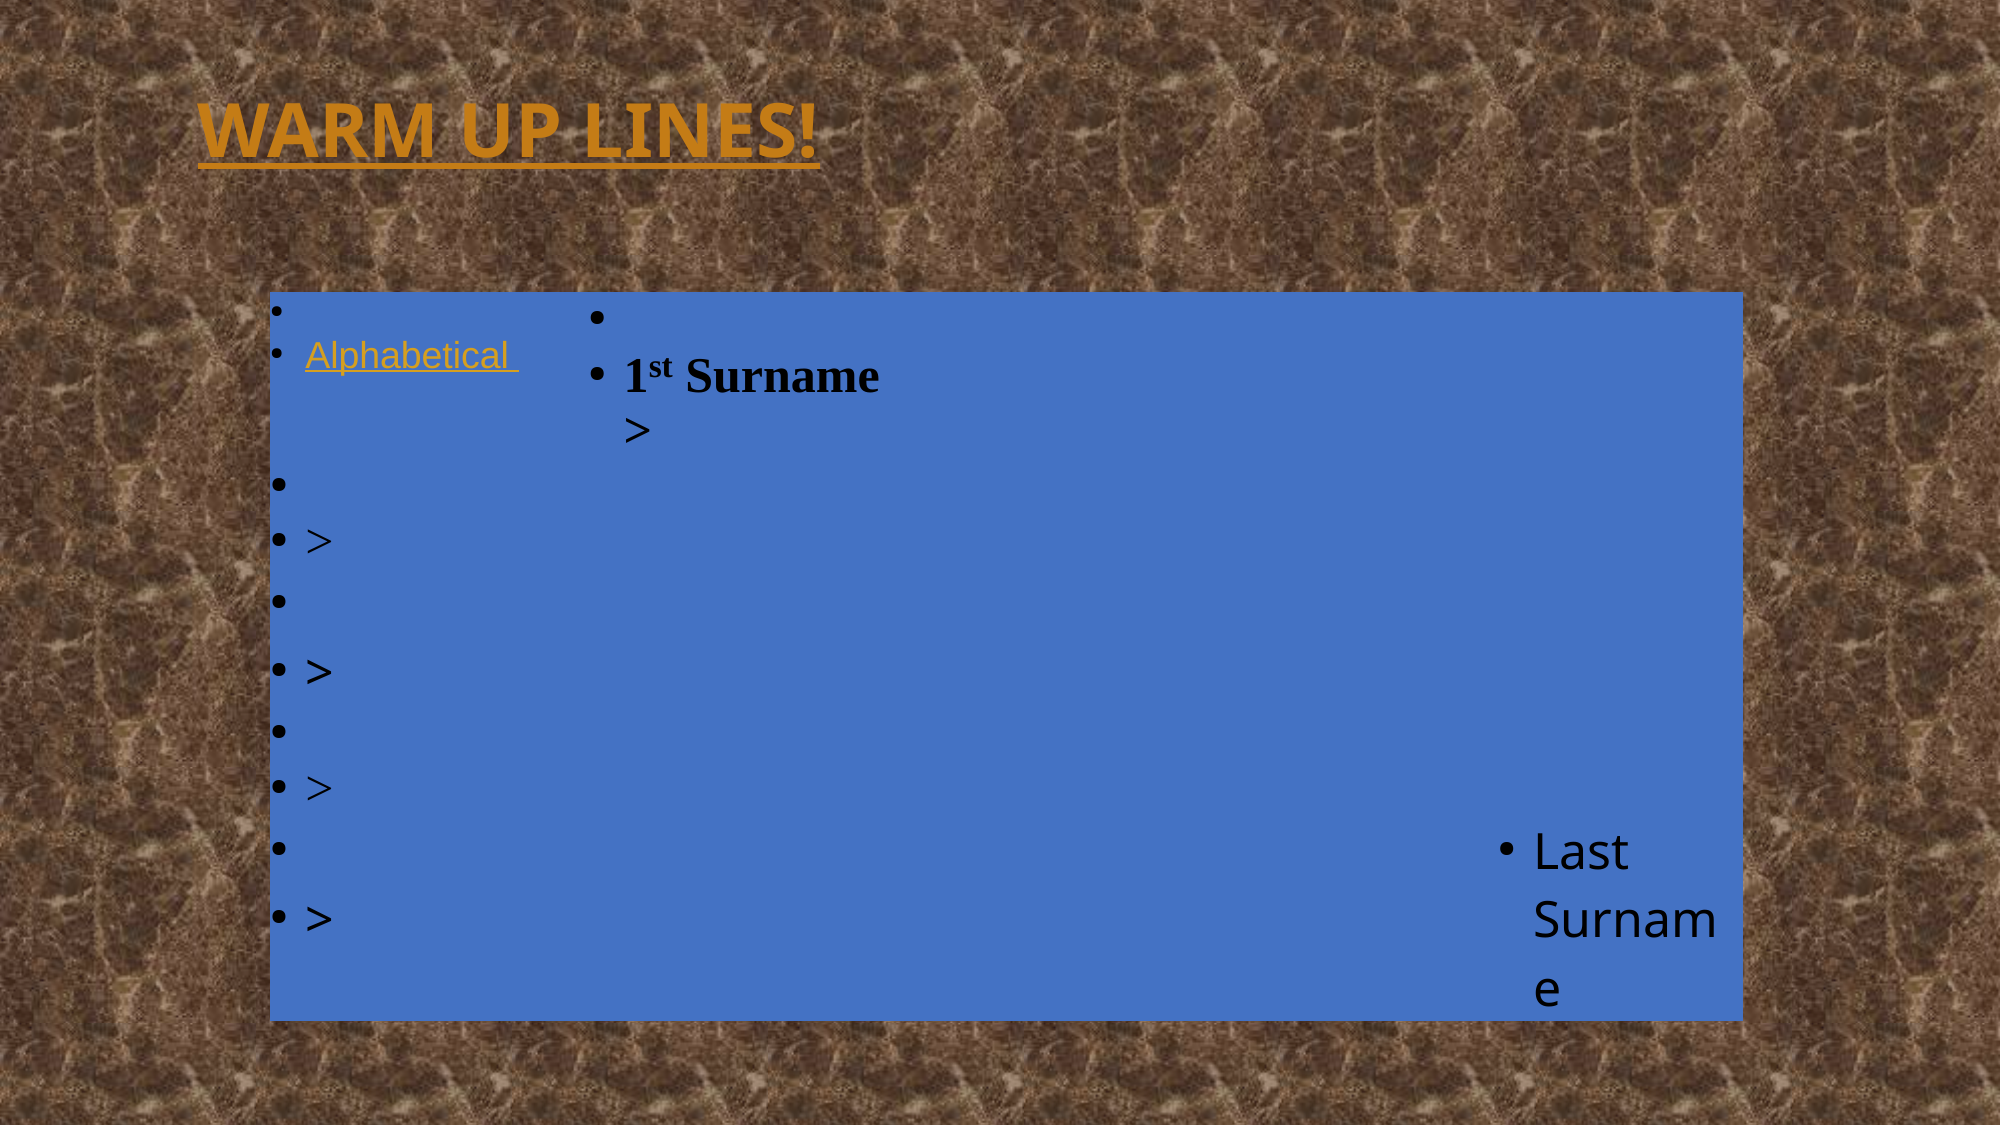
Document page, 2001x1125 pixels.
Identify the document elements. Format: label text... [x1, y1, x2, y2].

table_cell [1322, 816, 1498, 1021]
table_cell [1322, 706, 1498, 816]
table_cell [1090, 706, 1322, 816]
table_cell [1322, 458, 1498, 569]
table_cell [588, 569, 891, 706]
table_cell > [270, 569, 588, 706]
table_cell [891, 458, 1090, 569]
table_cell [1090, 458, 1322, 569]
table_cell > [270, 706, 588, 816]
table_cell [891, 816, 1090, 1021]
table_cell [891, 706, 1090, 816]
table_header [891, 292, 1090, 458]
table_header Alphabetical [270, 292, 588, 458]
table_cell [1090, 816, 1322, 1021]
table_cell [588, 706, 891, 816]
table_header [1498, 292, 1743, 458]
table_cell Last Surname [1498, 816, 1743, 1021]
text_box WARM UP LINES! [182, 75, 959, 182]
table_cell [588, 816, 891, 1021]
table_cell [588, 458, 891, 569]
table_cell [1498, 458, 1743, 569]
table_cell [891, 569, 1090, 706]
table_header 1st Surname > [588, 292, 891, 458]
table_cell > [270, 458, 588, 569]
table_header [1090, 292, 1322, 458]
table_cell [1498, 569, 1743, 706]
table_cell [1090, 569, 1322, 706]
table_cell [1498, 706, 1743, 816]
table_cell [1322, 569, 1498, 706]
table_cell > [270, 816, 588, 1021]
table_header [1322, 292, 1498, 458]
